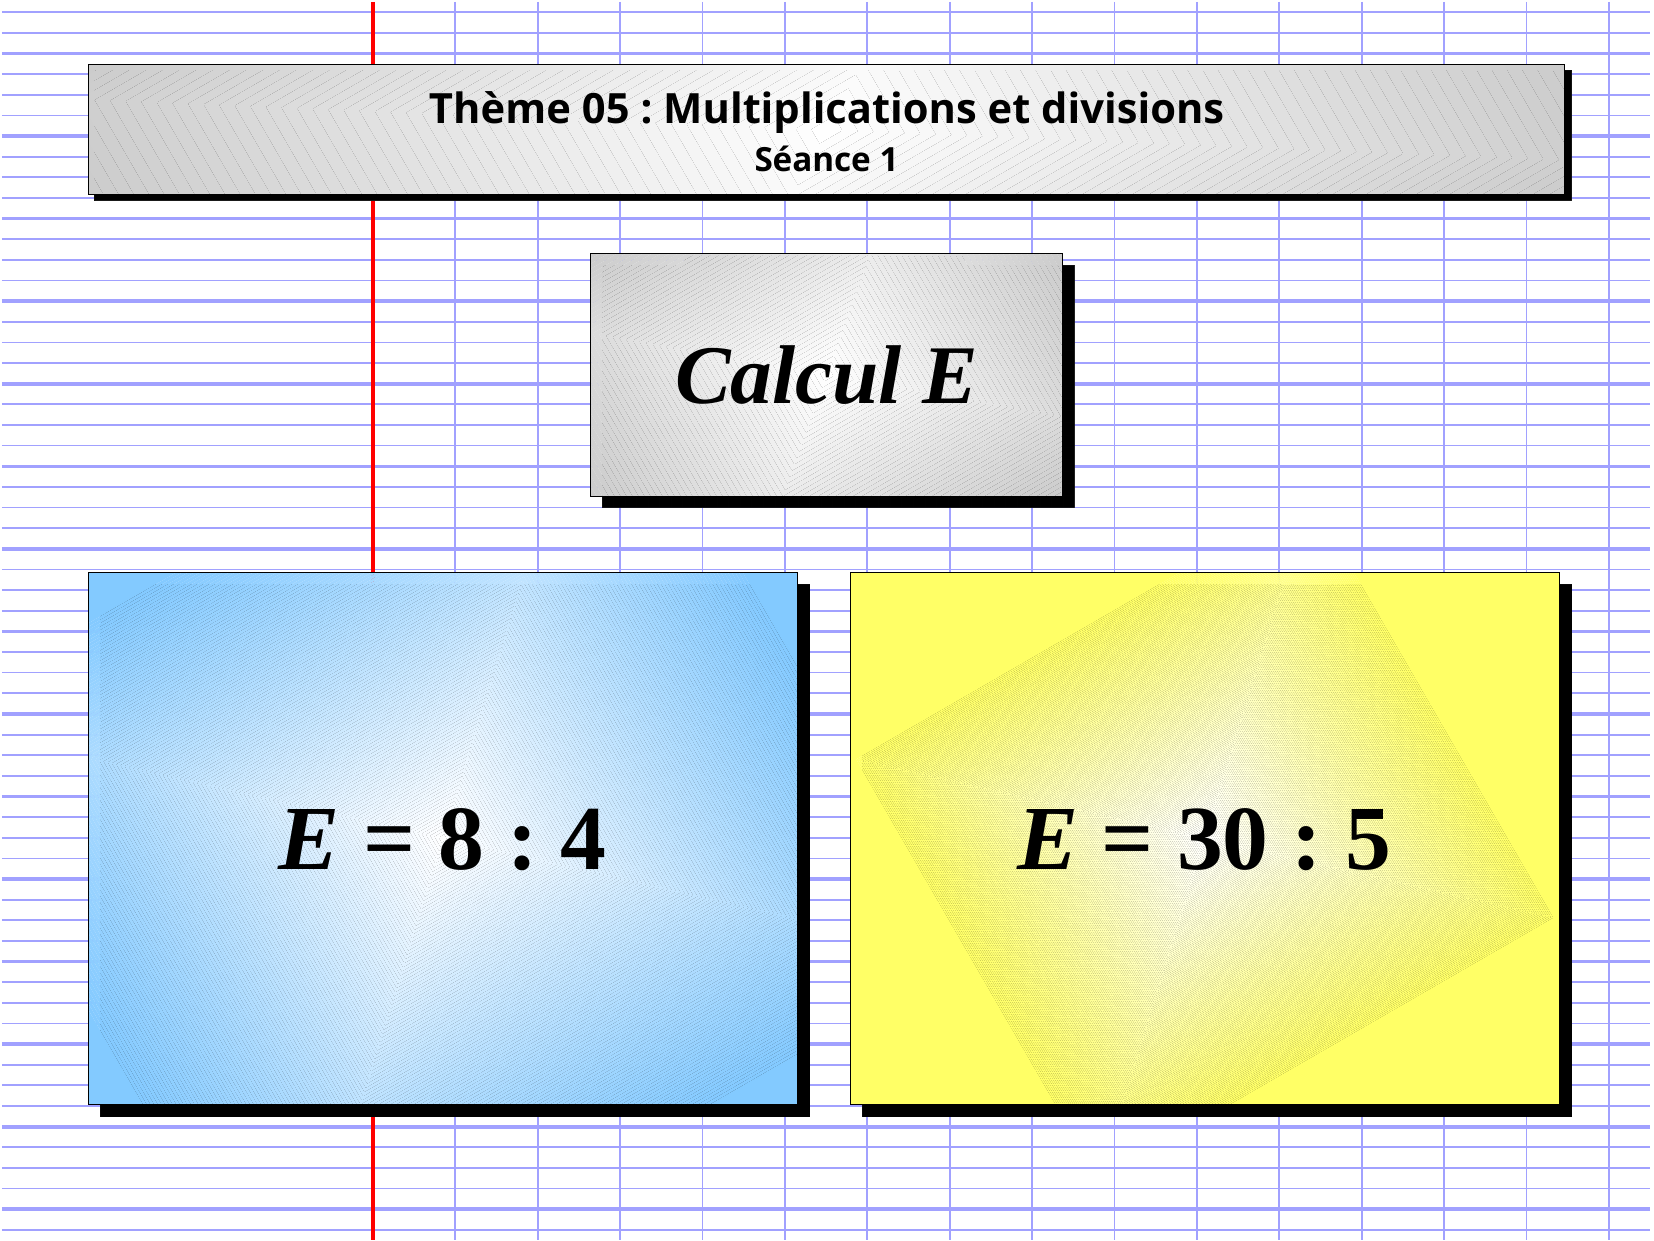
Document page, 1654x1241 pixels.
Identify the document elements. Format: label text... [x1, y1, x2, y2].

text_box Thème 05 : Multiplications et divisions Séance 1 [88, 64, 1565, 195]
picture [0, 0, 1654, 1241]
text_box E = 30 : 5 [850, 572, 1560, 1105]
text_box E = 8 : 4 [88, 572, 798, 1105]
text_box Calcul E [590, 253, 1063, 497]
